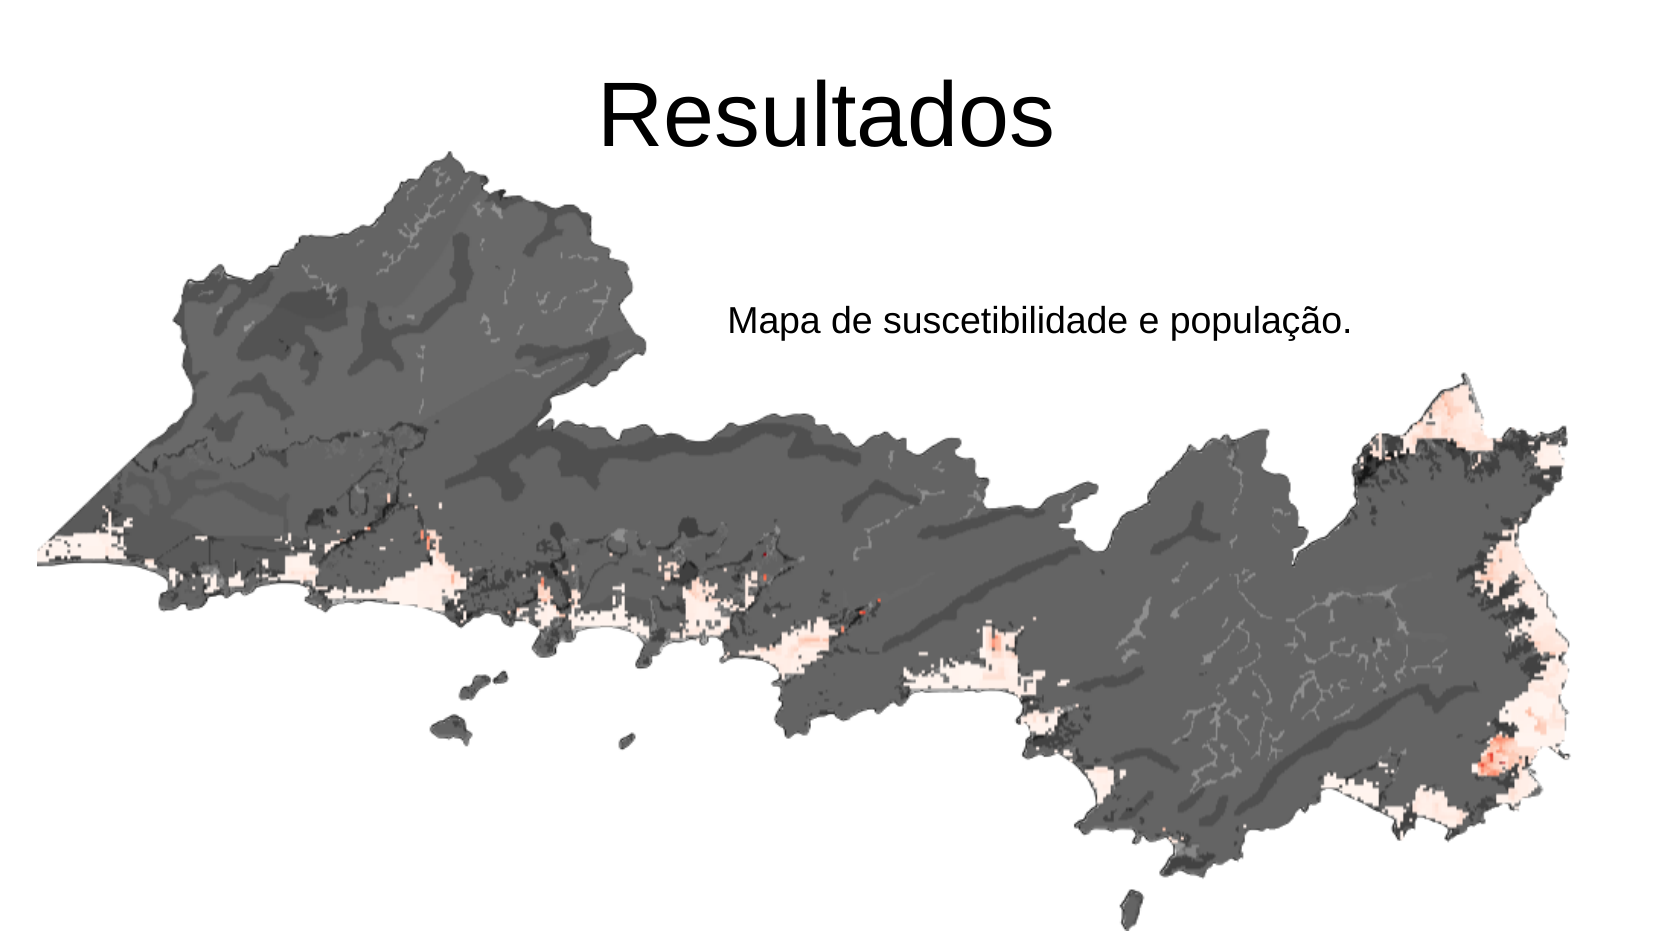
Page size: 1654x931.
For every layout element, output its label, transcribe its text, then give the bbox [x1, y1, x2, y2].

text_box Mapa de suscetibilidade e população. [712, 292, 1501, 488]
picture [37, 150, 1600, 931]
title Resultados [82, 37, 1571, 150]
